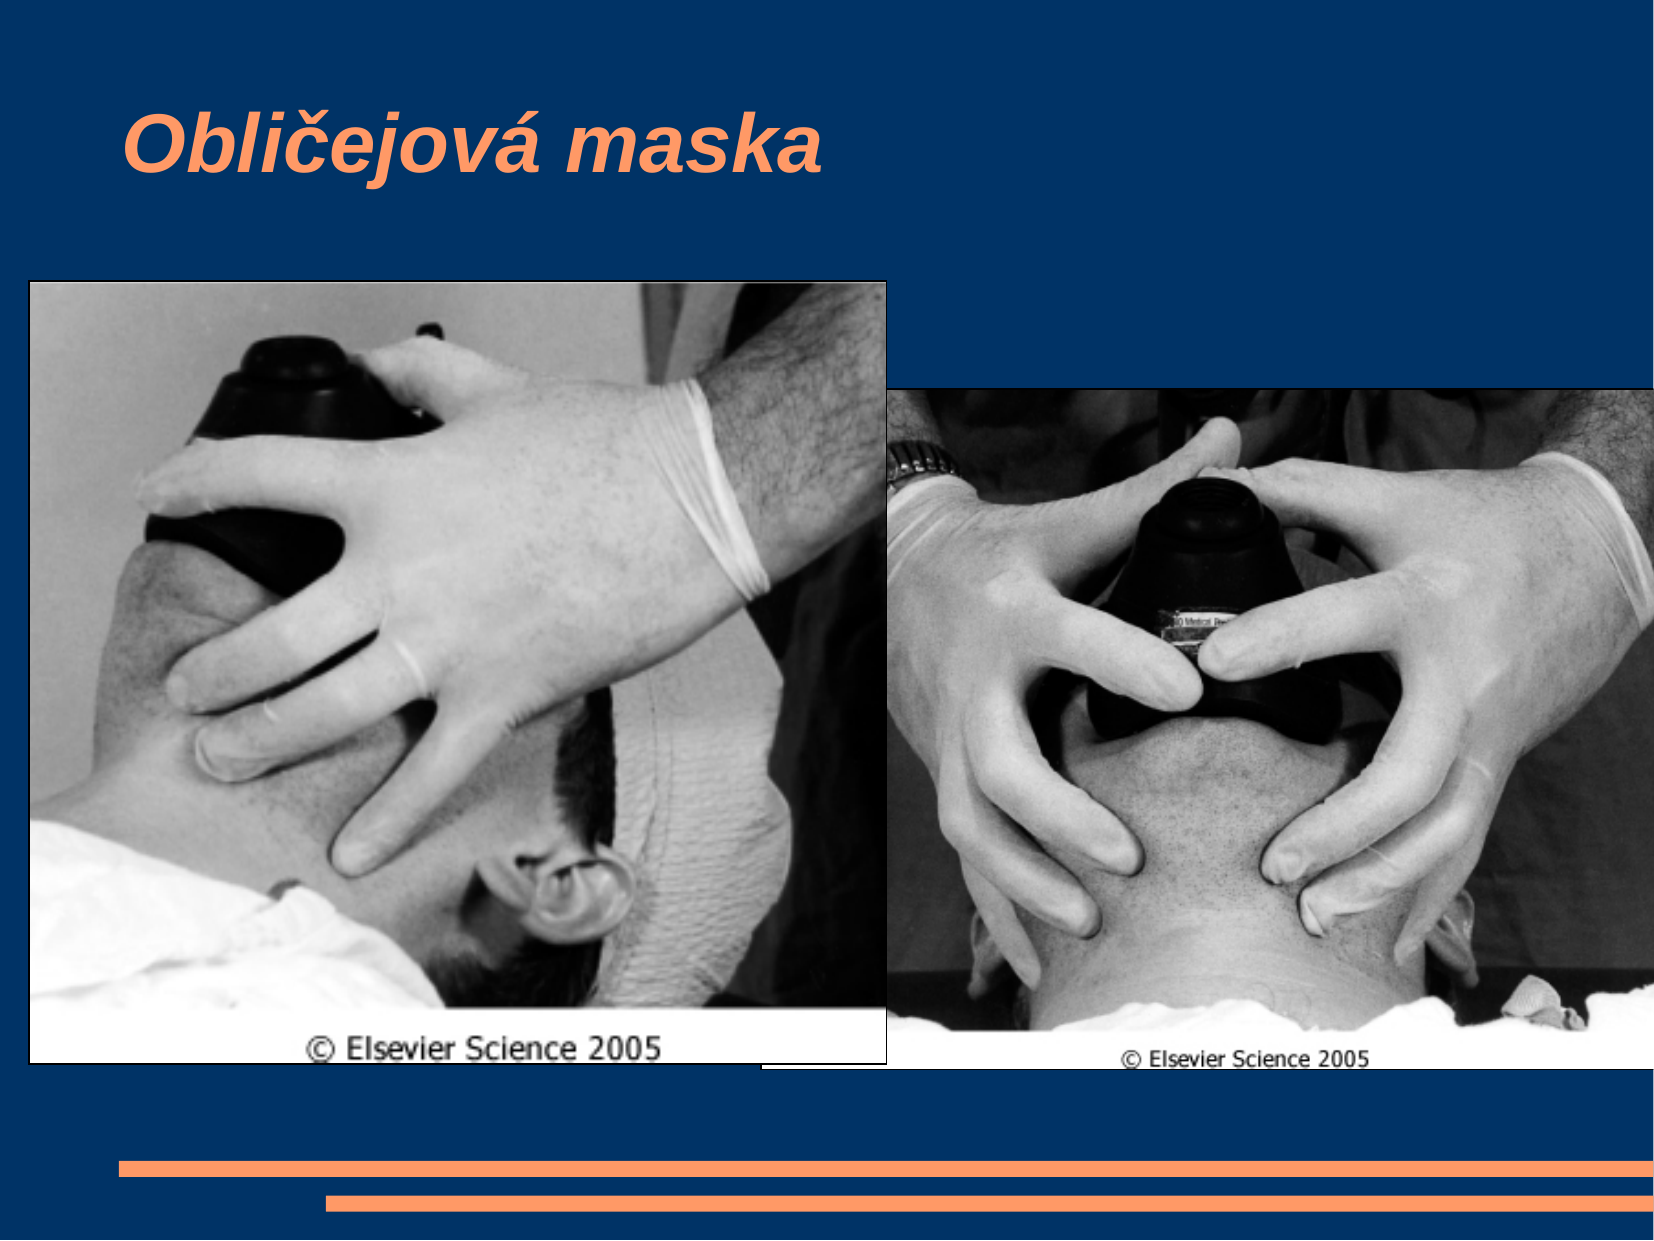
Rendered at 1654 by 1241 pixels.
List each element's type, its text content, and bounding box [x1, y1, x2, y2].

picture [761, 389, 1654, 1069]
picture [29, 281, 886, 1063]
title Obličejová maska [121, 53, 1534, 246]
